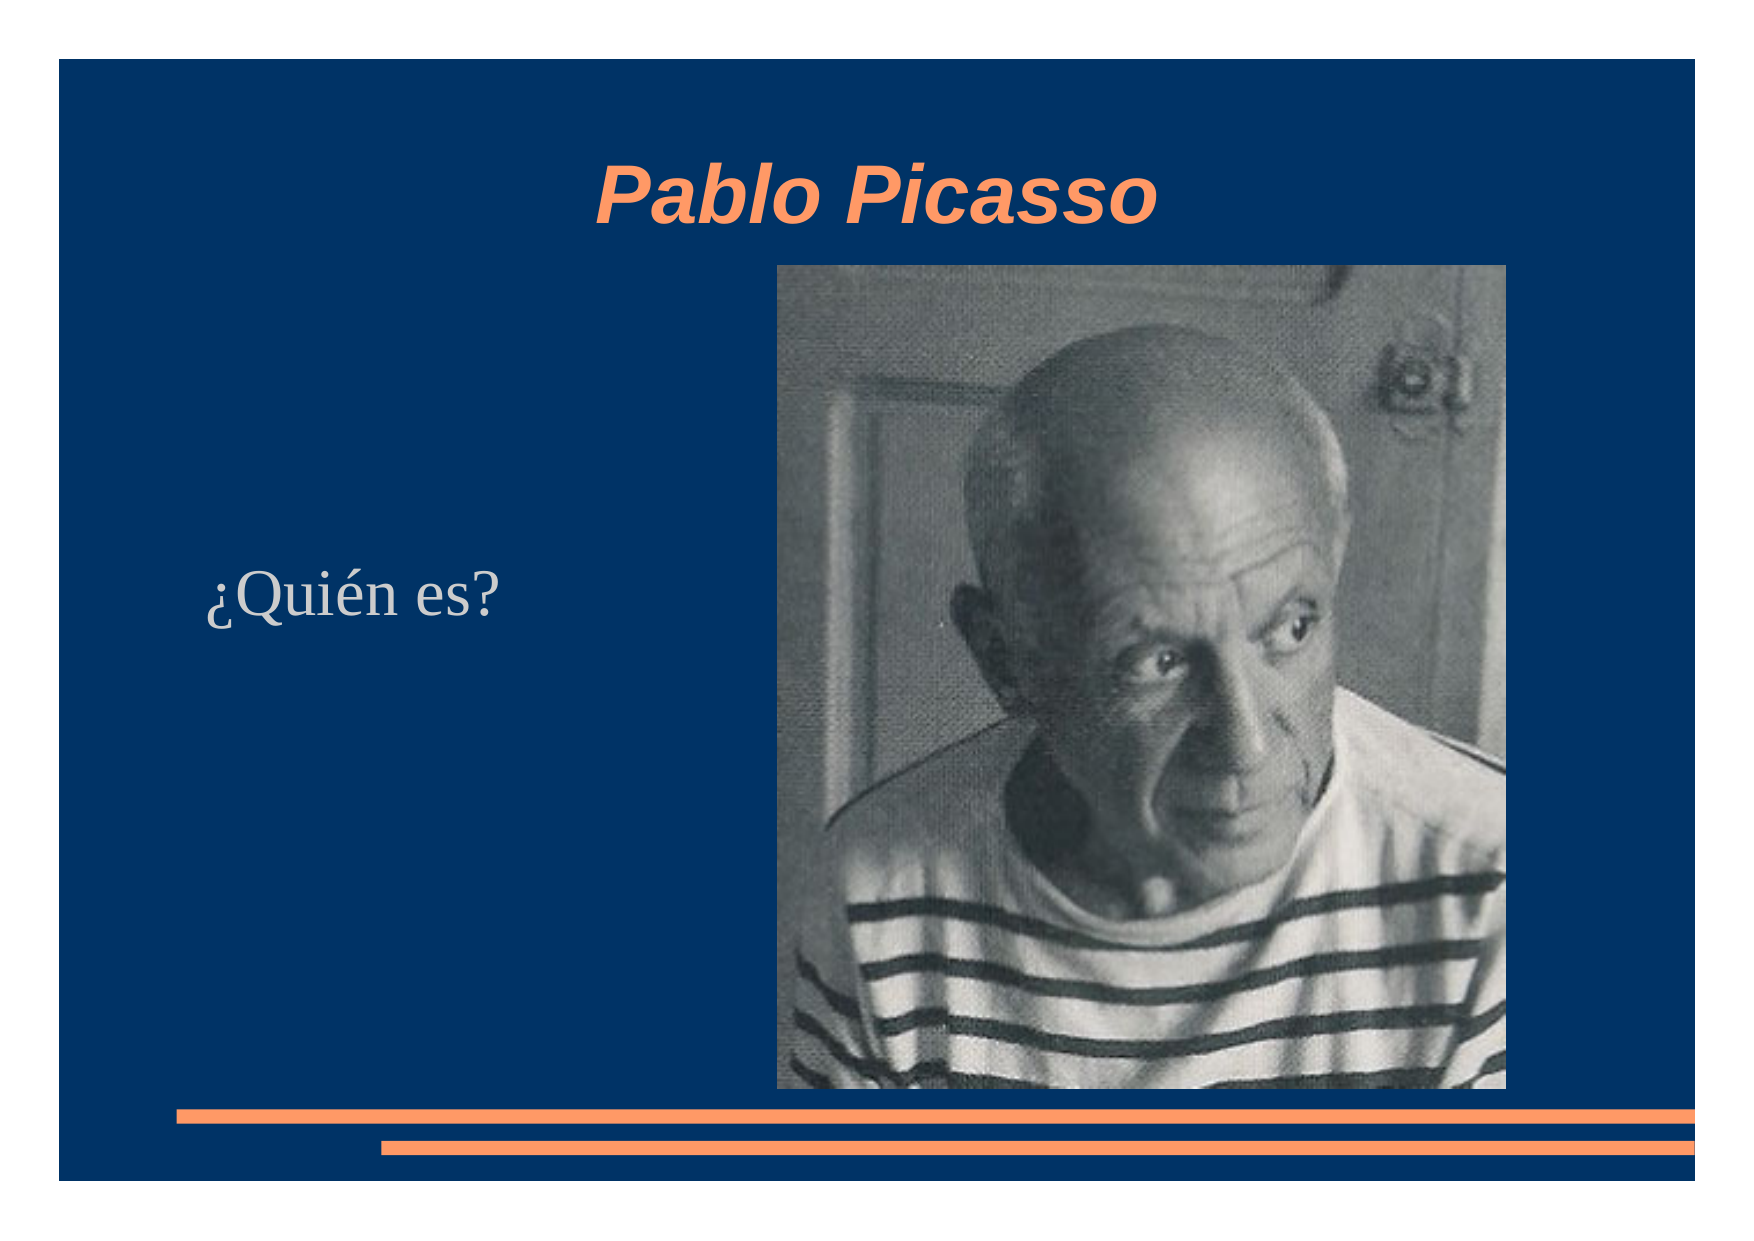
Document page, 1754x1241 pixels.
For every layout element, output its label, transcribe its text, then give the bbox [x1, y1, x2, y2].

subtitle ¿Quién es? [118, 501, 589, 684]
picture [777, 265, 1506, 1089]
title Pablo Picasso [179, 100, 1577, 289]
